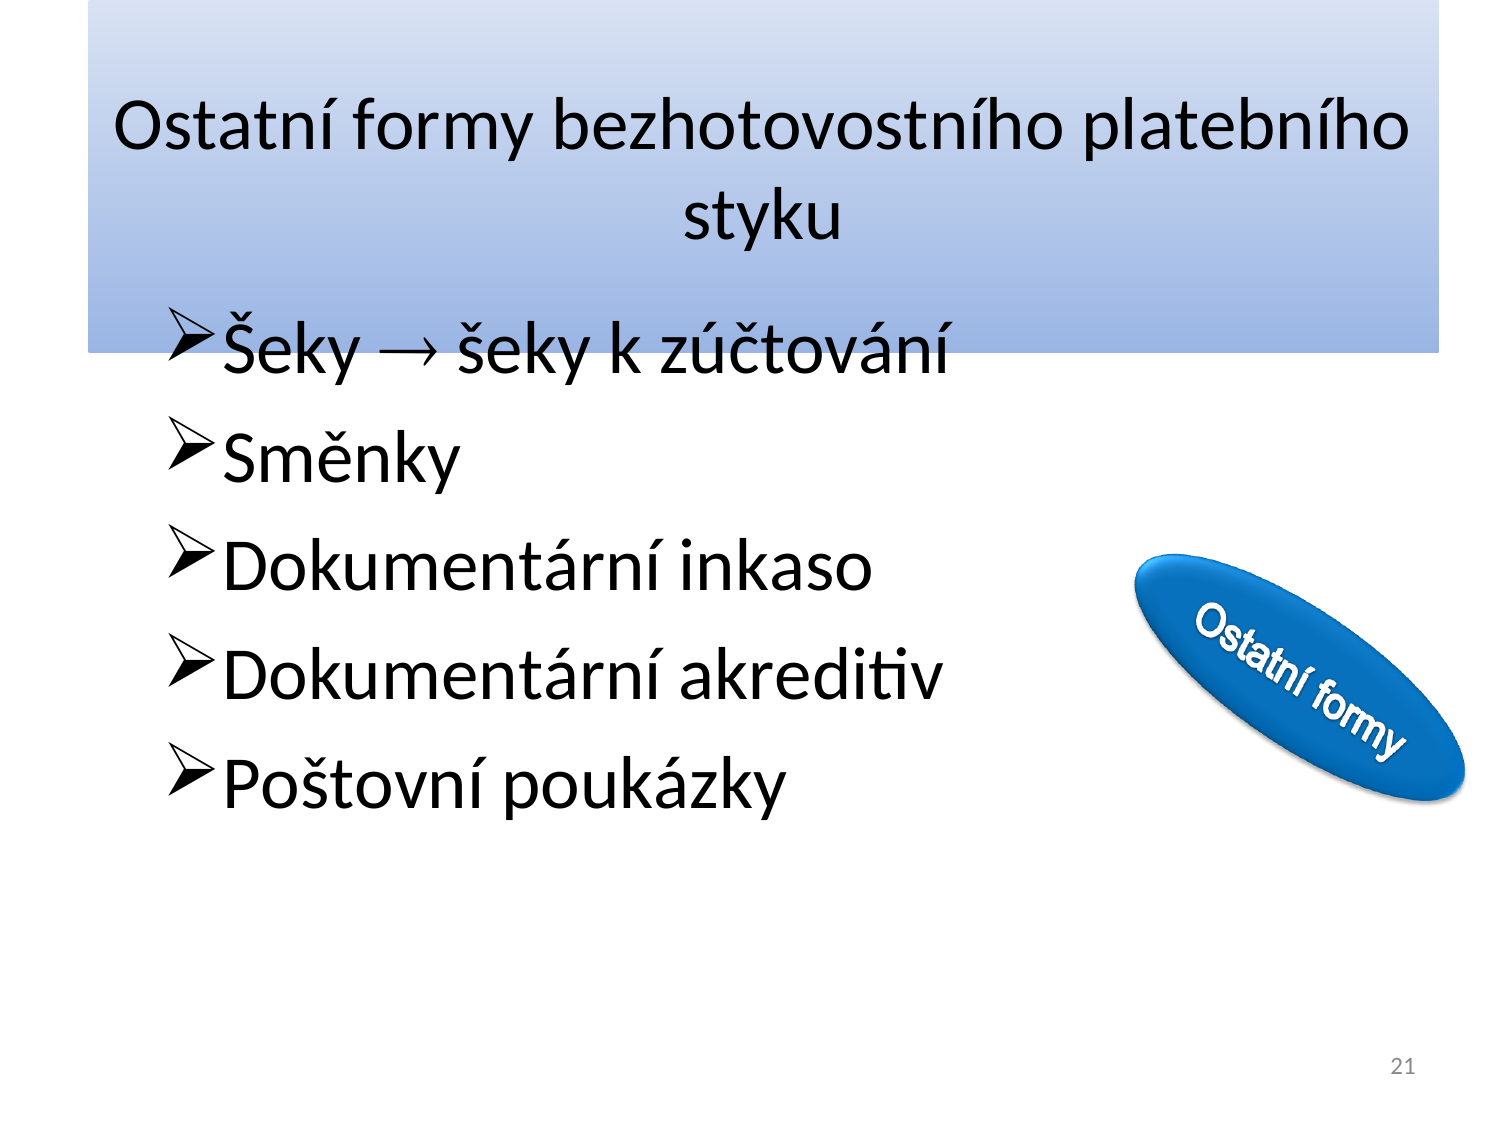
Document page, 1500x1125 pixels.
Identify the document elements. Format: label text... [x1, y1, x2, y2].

text_box <číslo> [1080, 1034, 1431, 1095]
picture [1128, 550, 1471, 811]
list Šeky  šeky k zúčtování Směnky Dokumentární inkaso Dokumentární akreditiv Poštovní poukázky [147, 290, 1400, 894]
title Ostatní formy bezhotovostního platebního styku [88, 0, 1439, 353]
